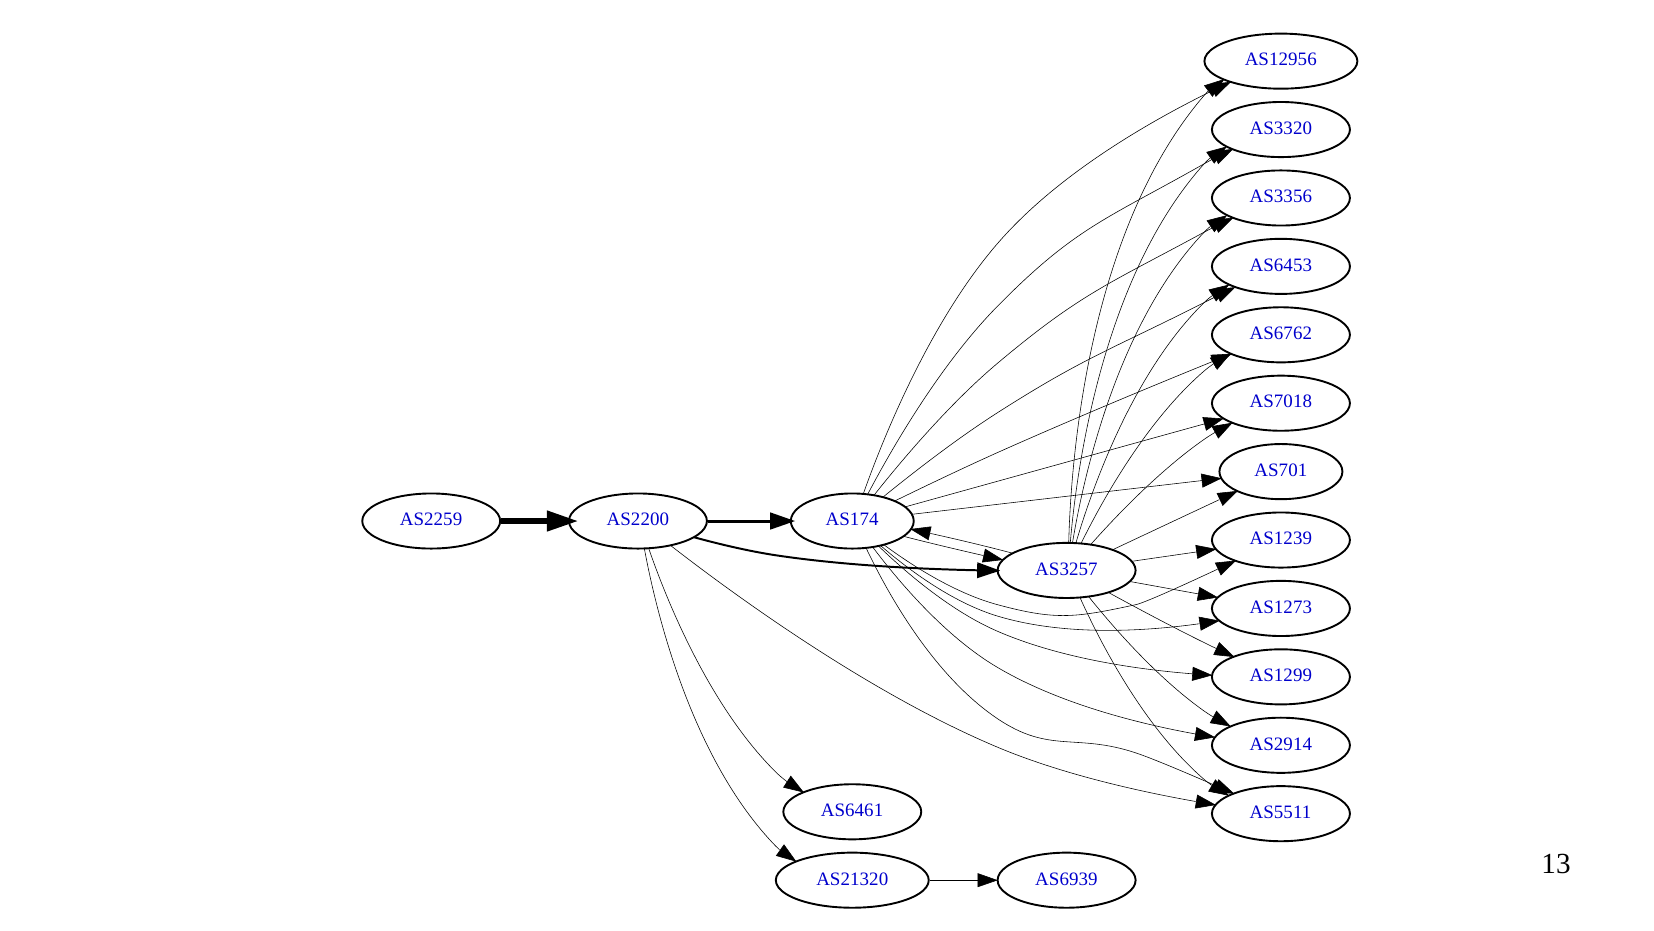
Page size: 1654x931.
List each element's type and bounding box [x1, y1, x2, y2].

picture [354, 25, 1366, 916]
